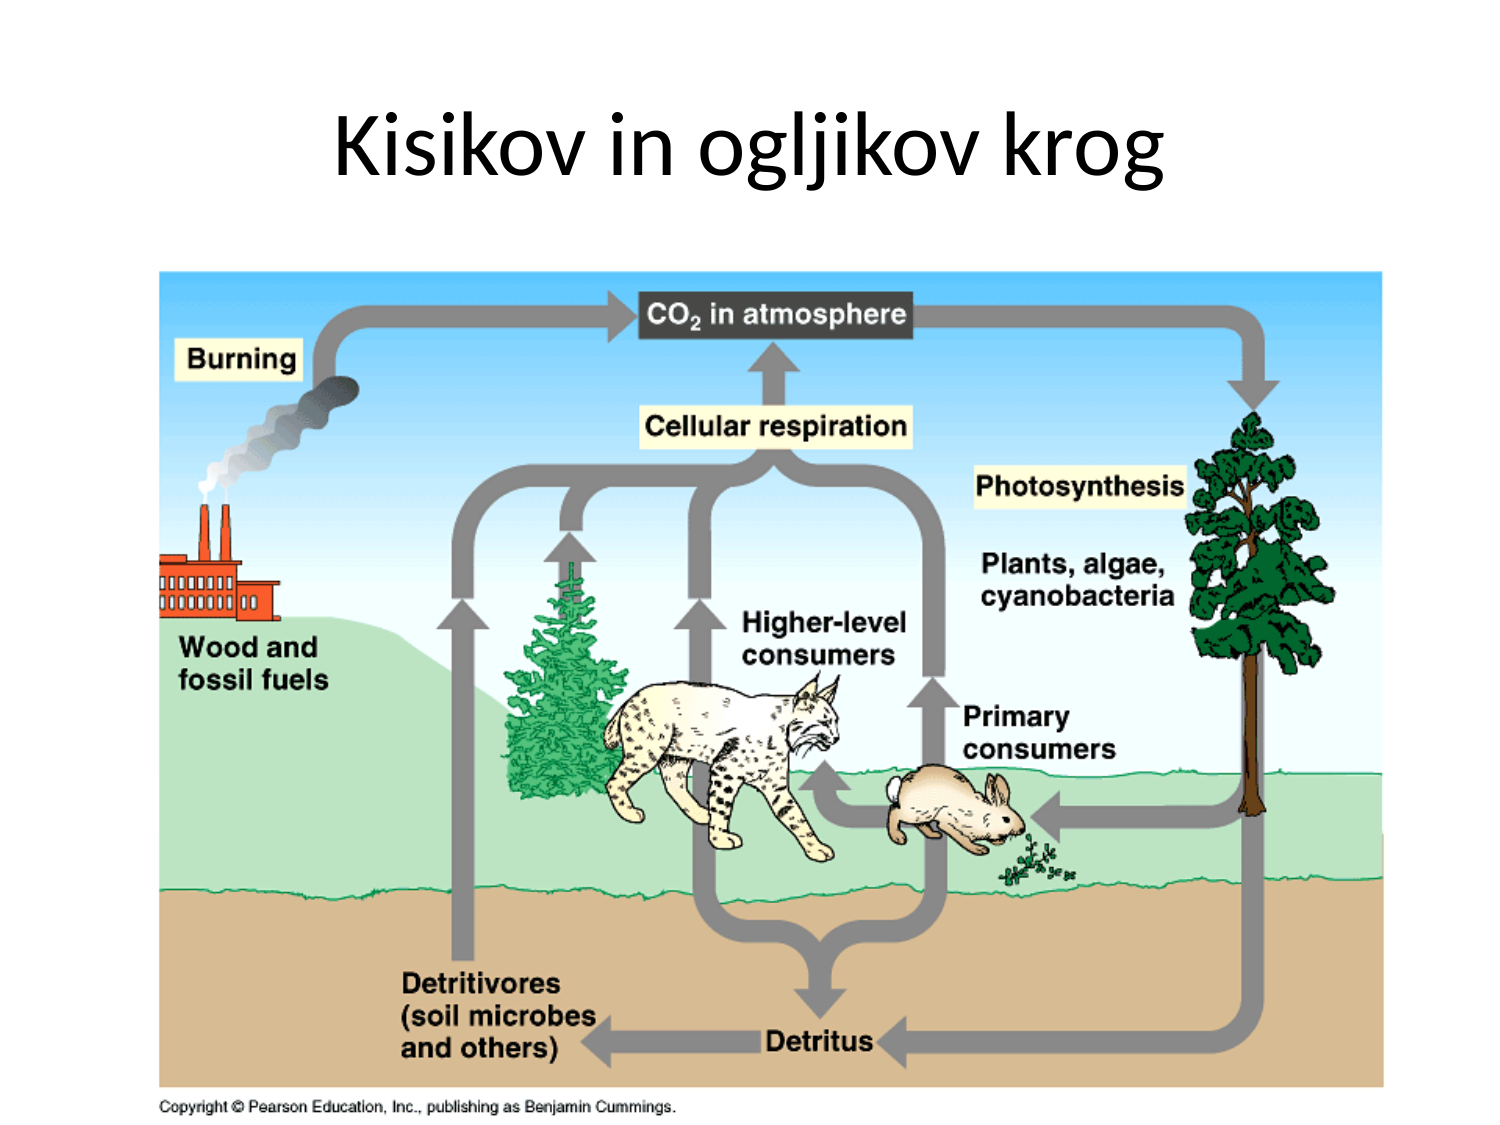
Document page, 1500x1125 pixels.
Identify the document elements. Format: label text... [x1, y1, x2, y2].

title Kisikov in ogljikov krog [75, 45, 1425, 233]
picture [147, 259, 1398, 1125]
